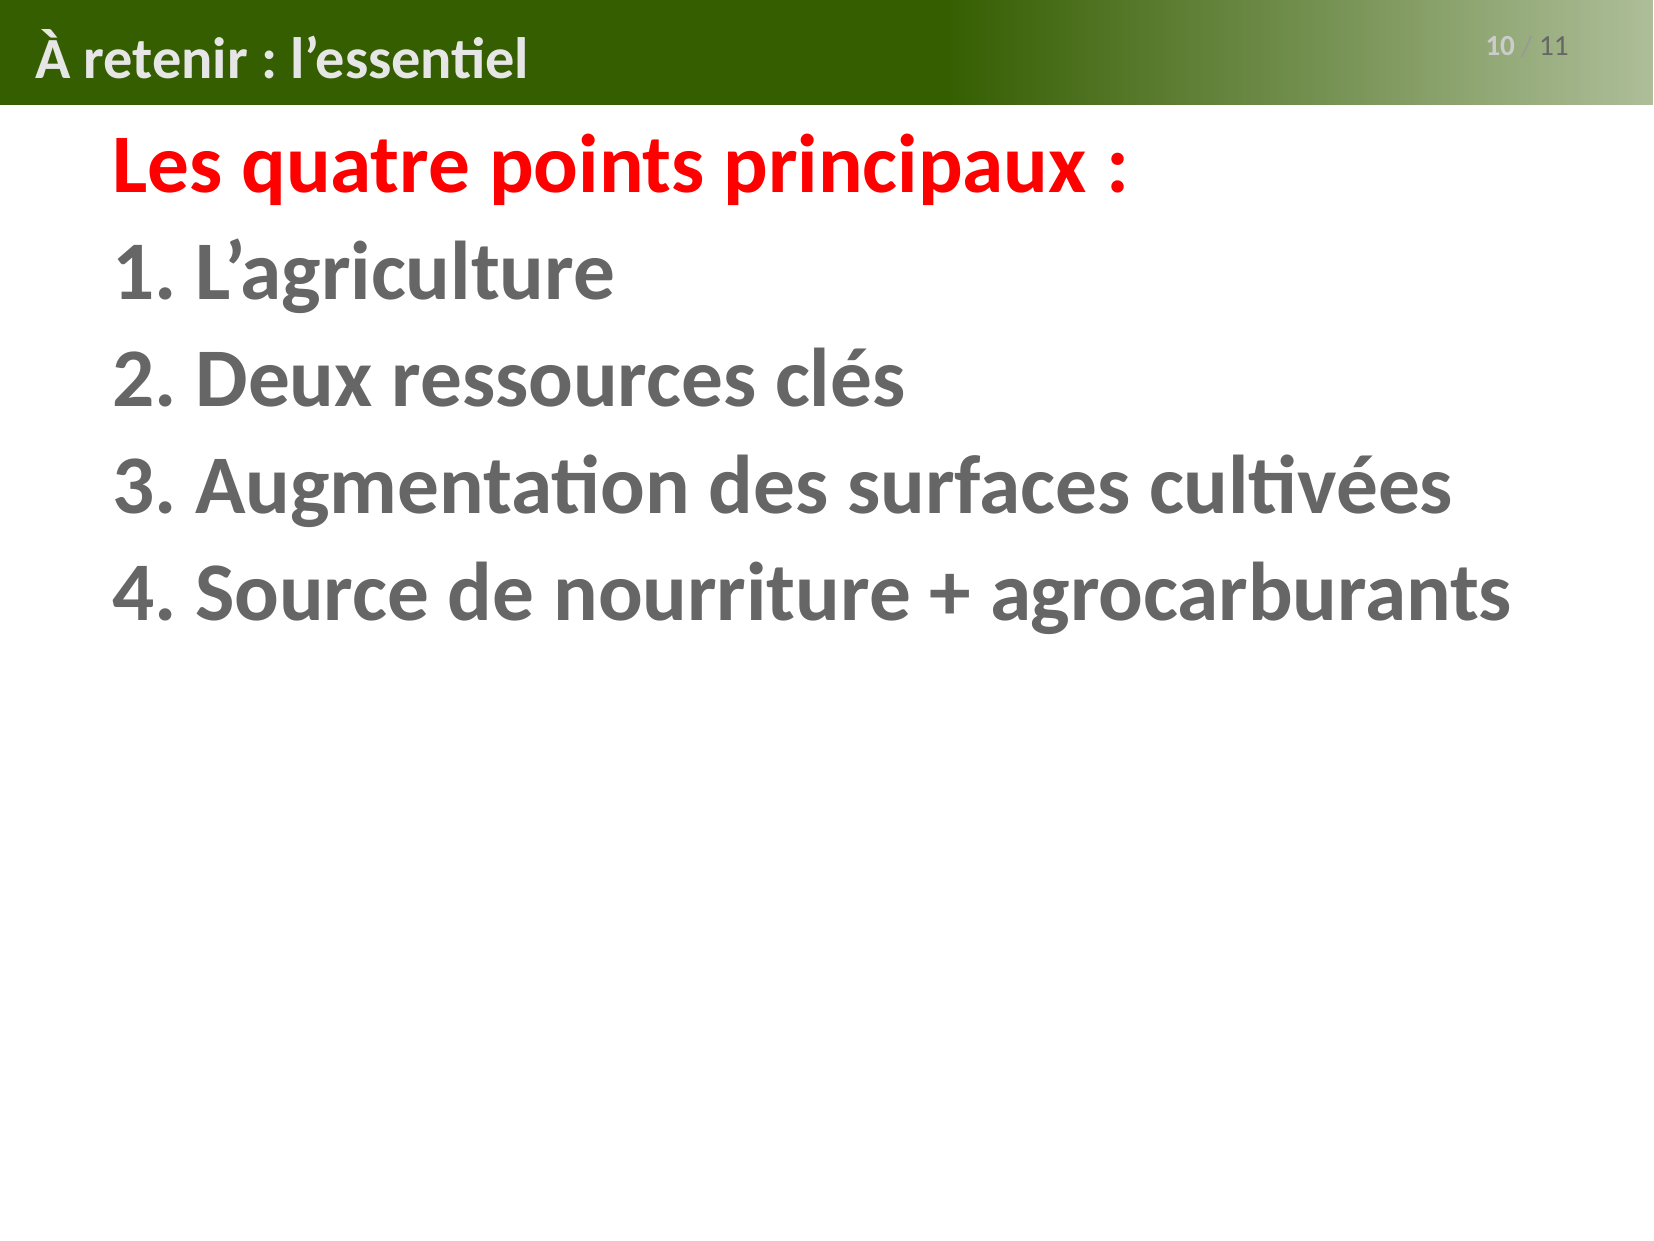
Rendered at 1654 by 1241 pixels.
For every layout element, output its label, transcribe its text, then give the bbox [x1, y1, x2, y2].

title À retenir : l’essentiel [35, 23, 1418, 105]
list Les quatre points principaux : 1. L’agriculture 2. Deux ressources clés 3. Augmentation des surfaces cultivées 4. Source de nourriture + agrocarburants [35, 129, 1619, 1130]
